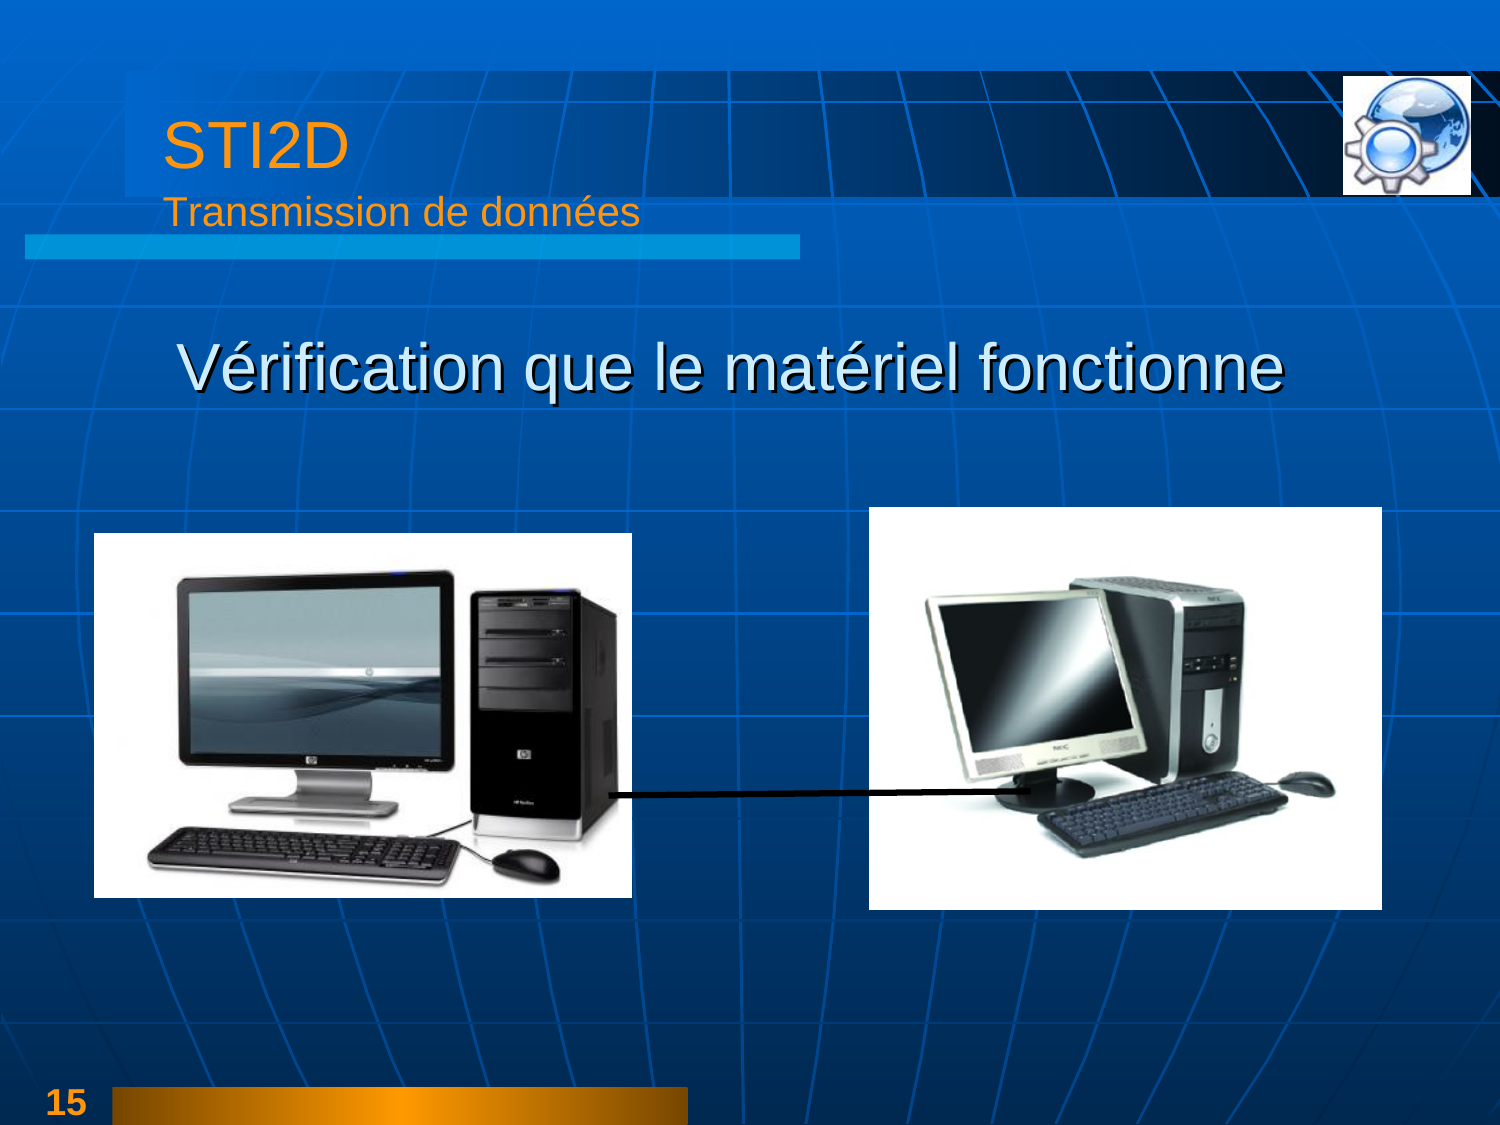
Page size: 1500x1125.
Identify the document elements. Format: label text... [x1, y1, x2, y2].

text_box Vérification que le matériel fonctionne [75, 270, 1426, 458]
picture [869, 507, 1382, 910]
picture [1343, 76, 1471, 195]
picture [94, 533, 632, 898]
